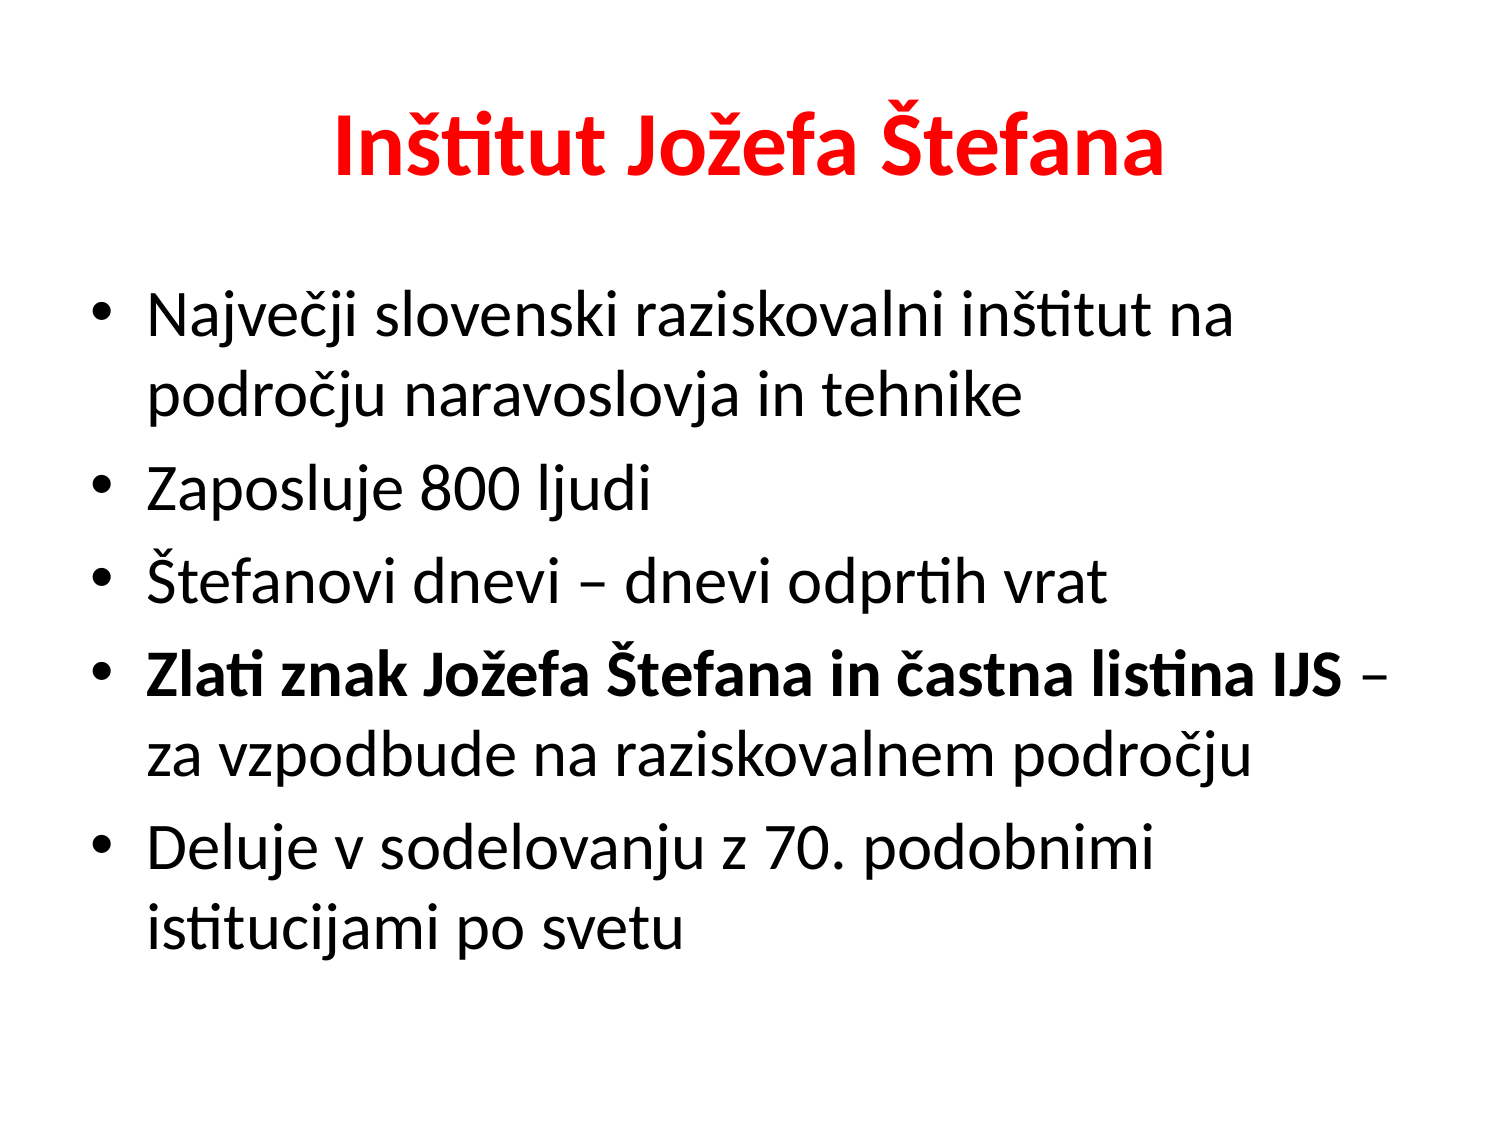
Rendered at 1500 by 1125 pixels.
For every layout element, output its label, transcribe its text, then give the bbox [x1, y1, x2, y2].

list Največji slovenski raziskovalni inštitut na področju naravoslovja in tehnike Zaposluje 800 ljudi Štefanovi dnevi – dnevi odprtih vrat Zlati znak Jožefa Štefana in častna listina IJS – za vzpodbude na raziskovalnem področju Deluje v sodelovanju z 70. podobnimi istitucijami po svetu [75, 262, 1425, 1005]
title Inštitut Jožefa Štefana [75, 45, 1425, 233]
